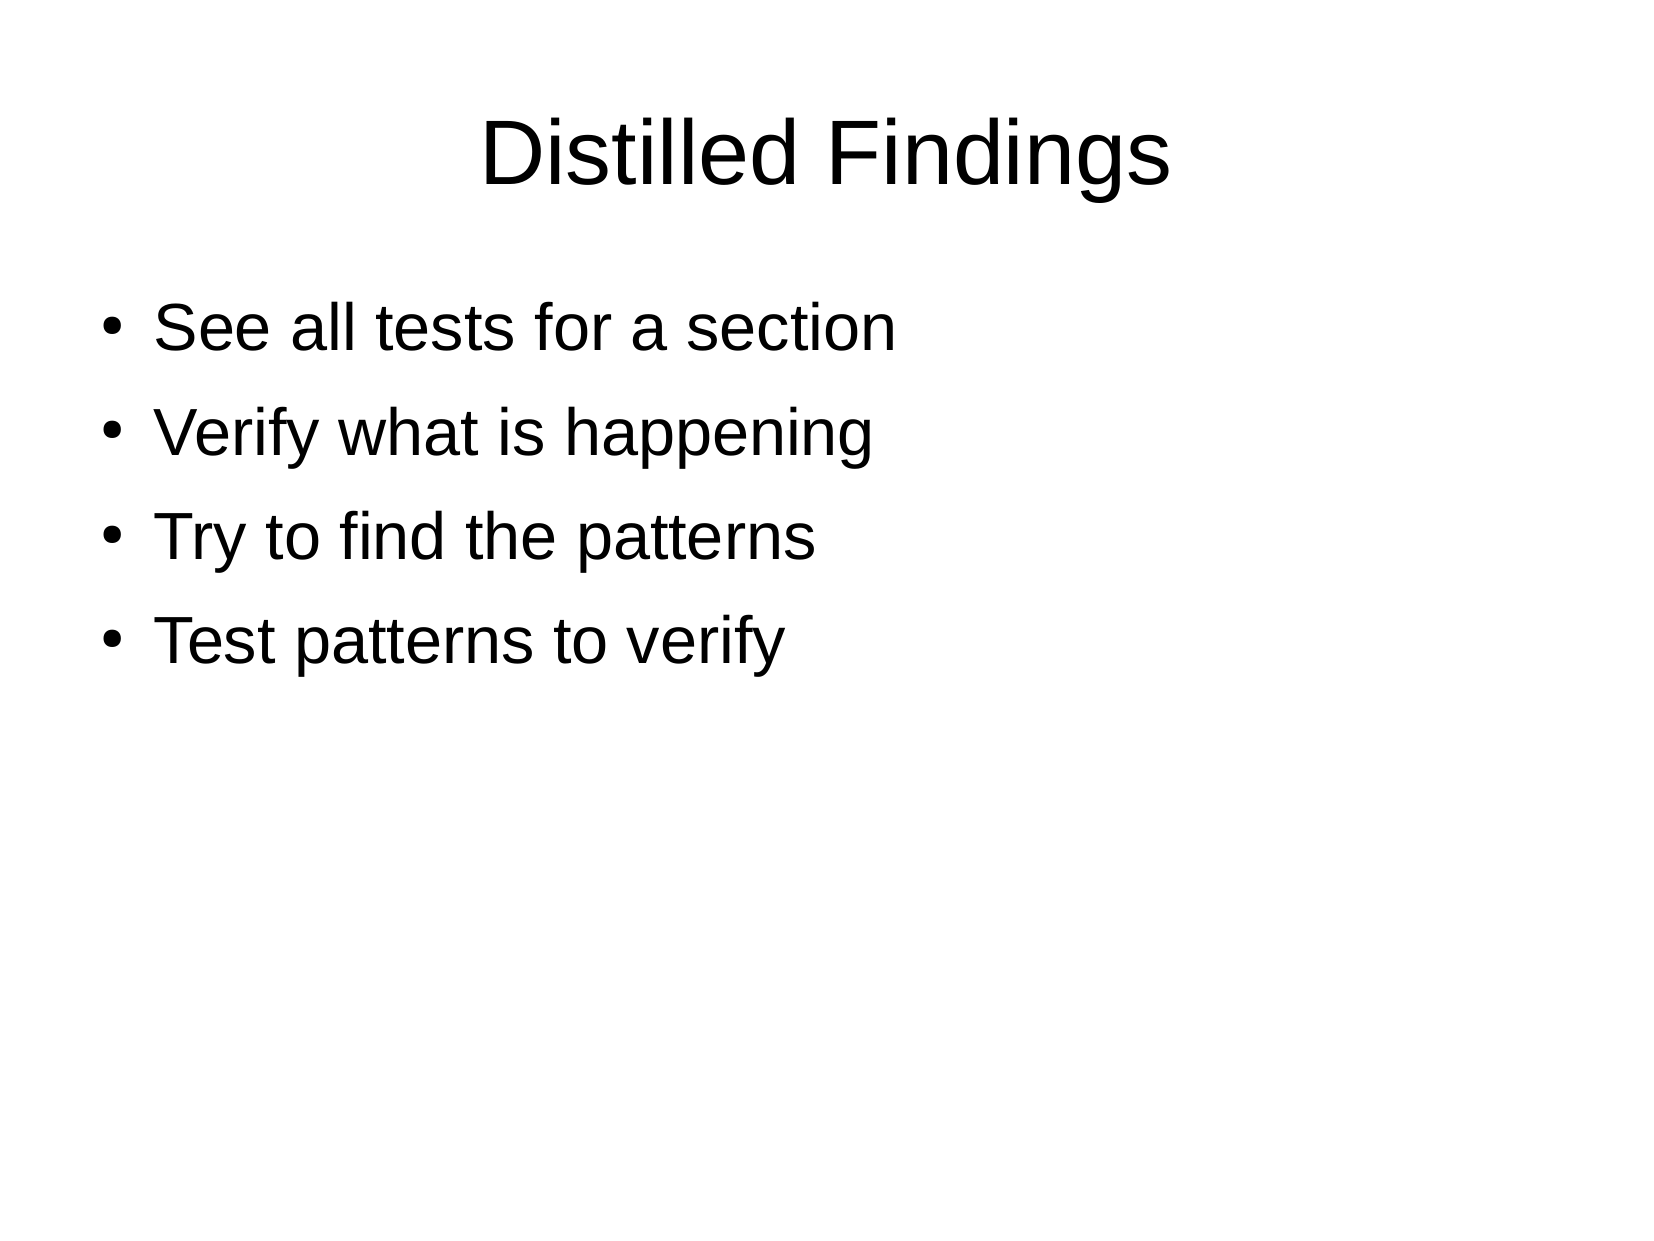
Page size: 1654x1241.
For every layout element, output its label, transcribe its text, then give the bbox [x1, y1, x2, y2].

list See all tests for a section Verify what is happening Try to find the patterns Test patterns to verify [82, 290, 1571, 1010]
text_box [82, 49, 1571, 257]
